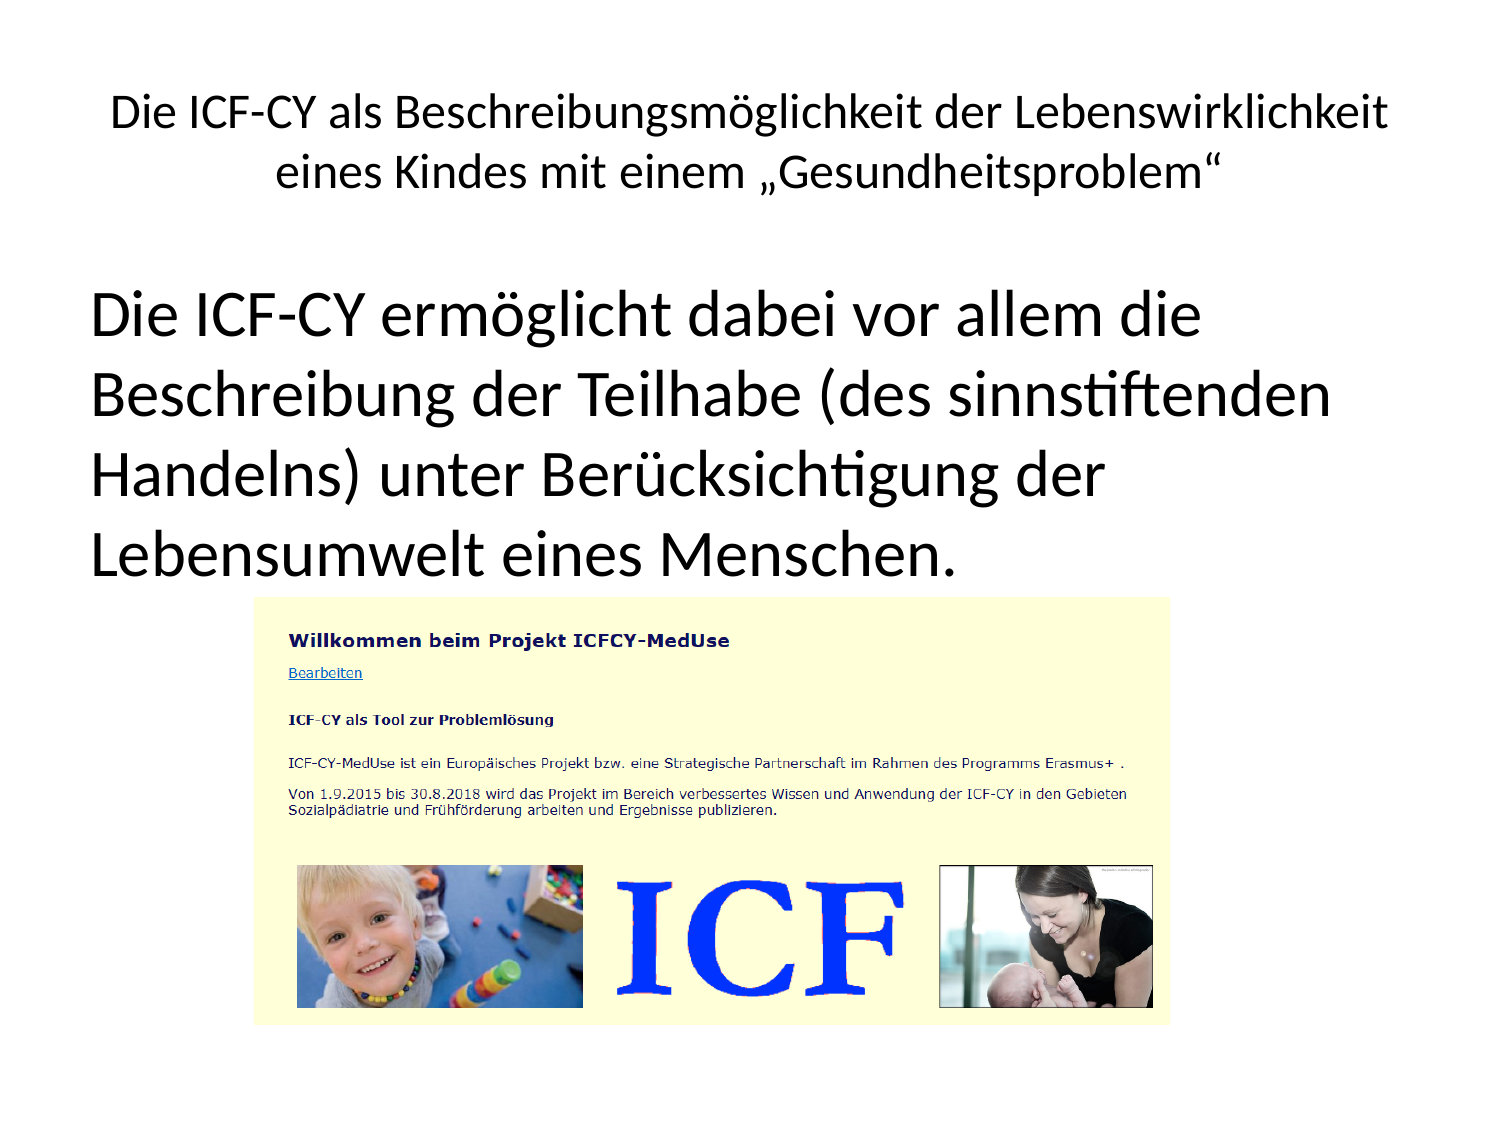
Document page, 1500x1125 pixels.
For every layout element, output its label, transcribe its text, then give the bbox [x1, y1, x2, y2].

title Die ICF-CY als Beschreibungsmöglichkeit der Lebenswirklichkeit eines Kindes mit einem „Gesundheitsproblem“ [75, 45, 1426, 233]
list Die ICF-CY ermöglicht dabei vor allem die Beschreibung der Teilhabe (des sinnstiftenden Handelns) unter Berücksichtigung der Lebensumwelt eines Menschen. [75, 262, 1426, 1005]
picture [253, 597, 1171, 1025]
